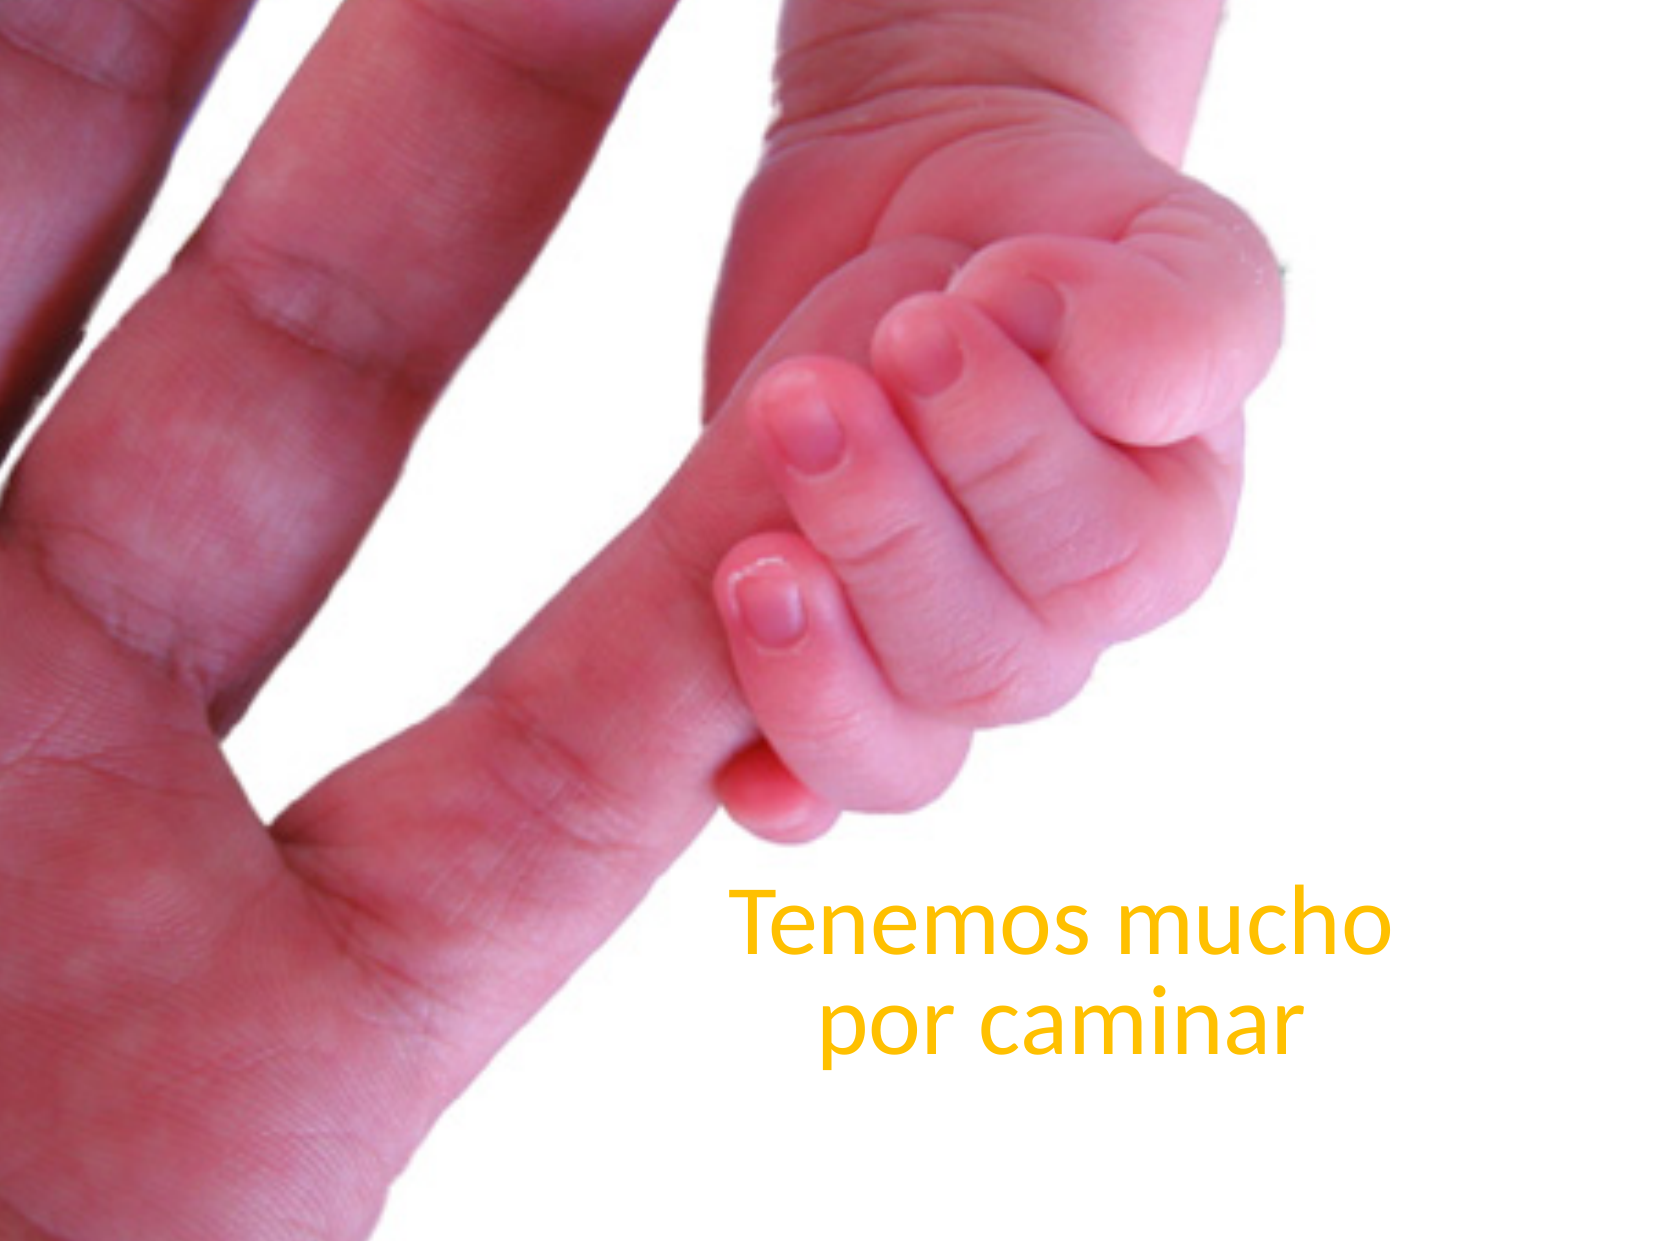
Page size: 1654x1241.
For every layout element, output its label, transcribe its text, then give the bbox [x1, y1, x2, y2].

picture [0, 0, 1654, 1241]
text_box Tenemos mucho por caminar [469, 872, 1654, 1088]
